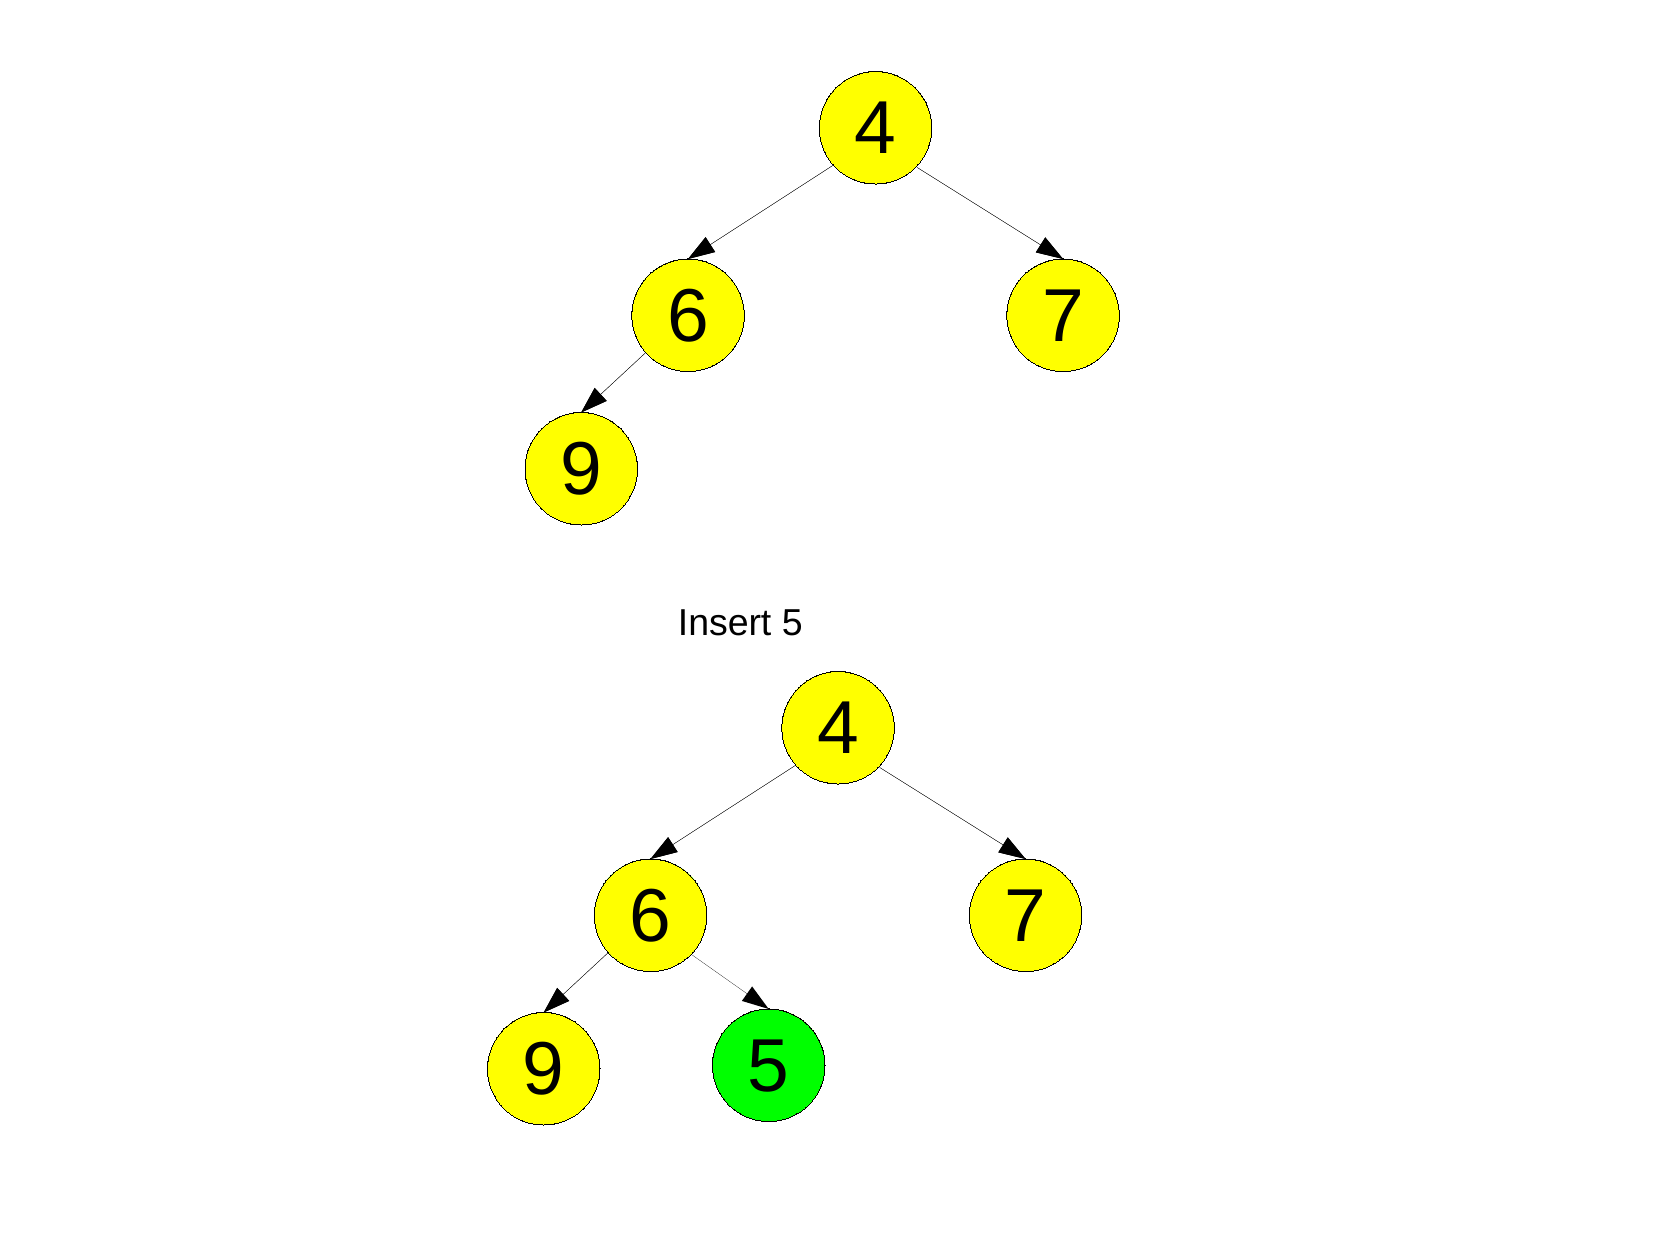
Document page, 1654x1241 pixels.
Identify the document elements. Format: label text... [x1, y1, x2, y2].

text_box 6 [631, 259, 745, 372]
text_box 9 [487, 1012, 601, 1126]
text_box 7 [1006, 259, 1120, 372]
text_box 9 [525, 412, 638, 526]
text_box 7 [969, 859, 1082, 972]
text_box 5 [712, 1009, 826, 1122]
text_box 6 [594, 859, 707, 972]
text_box 4 [819, 71, 932, 185]
text_box 4 [781, 671, 895, 785]
text_box Insert 5 [663, 594, 1183, 698]
